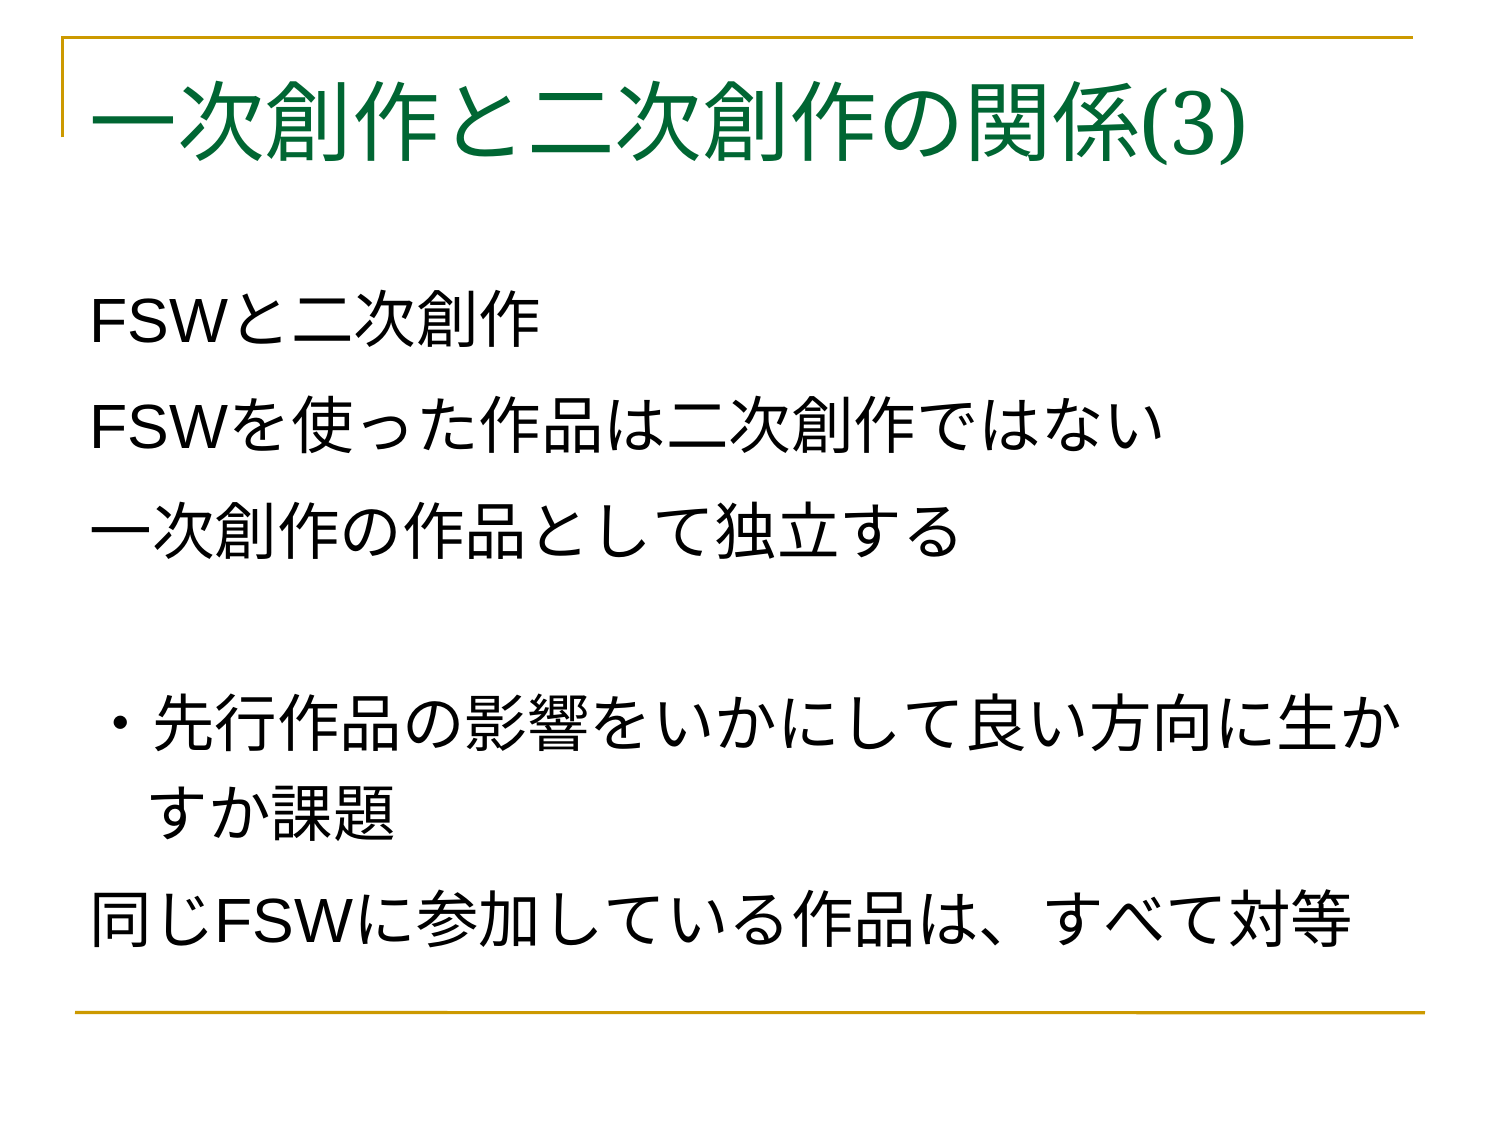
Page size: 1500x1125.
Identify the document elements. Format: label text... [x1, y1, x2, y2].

list FSWと二次創作 FSWを使った作品は二次創作ではない 一次創作の作品として独立する ・先行作品の影響をいかにして良い方向に生かすか課題 同じFSWに参加している作品は、すべて対等 [75, 262, 1426, 1006]
title 一次創作と二次創作の関係(3)‏ [75, 45, 1426, 233]
